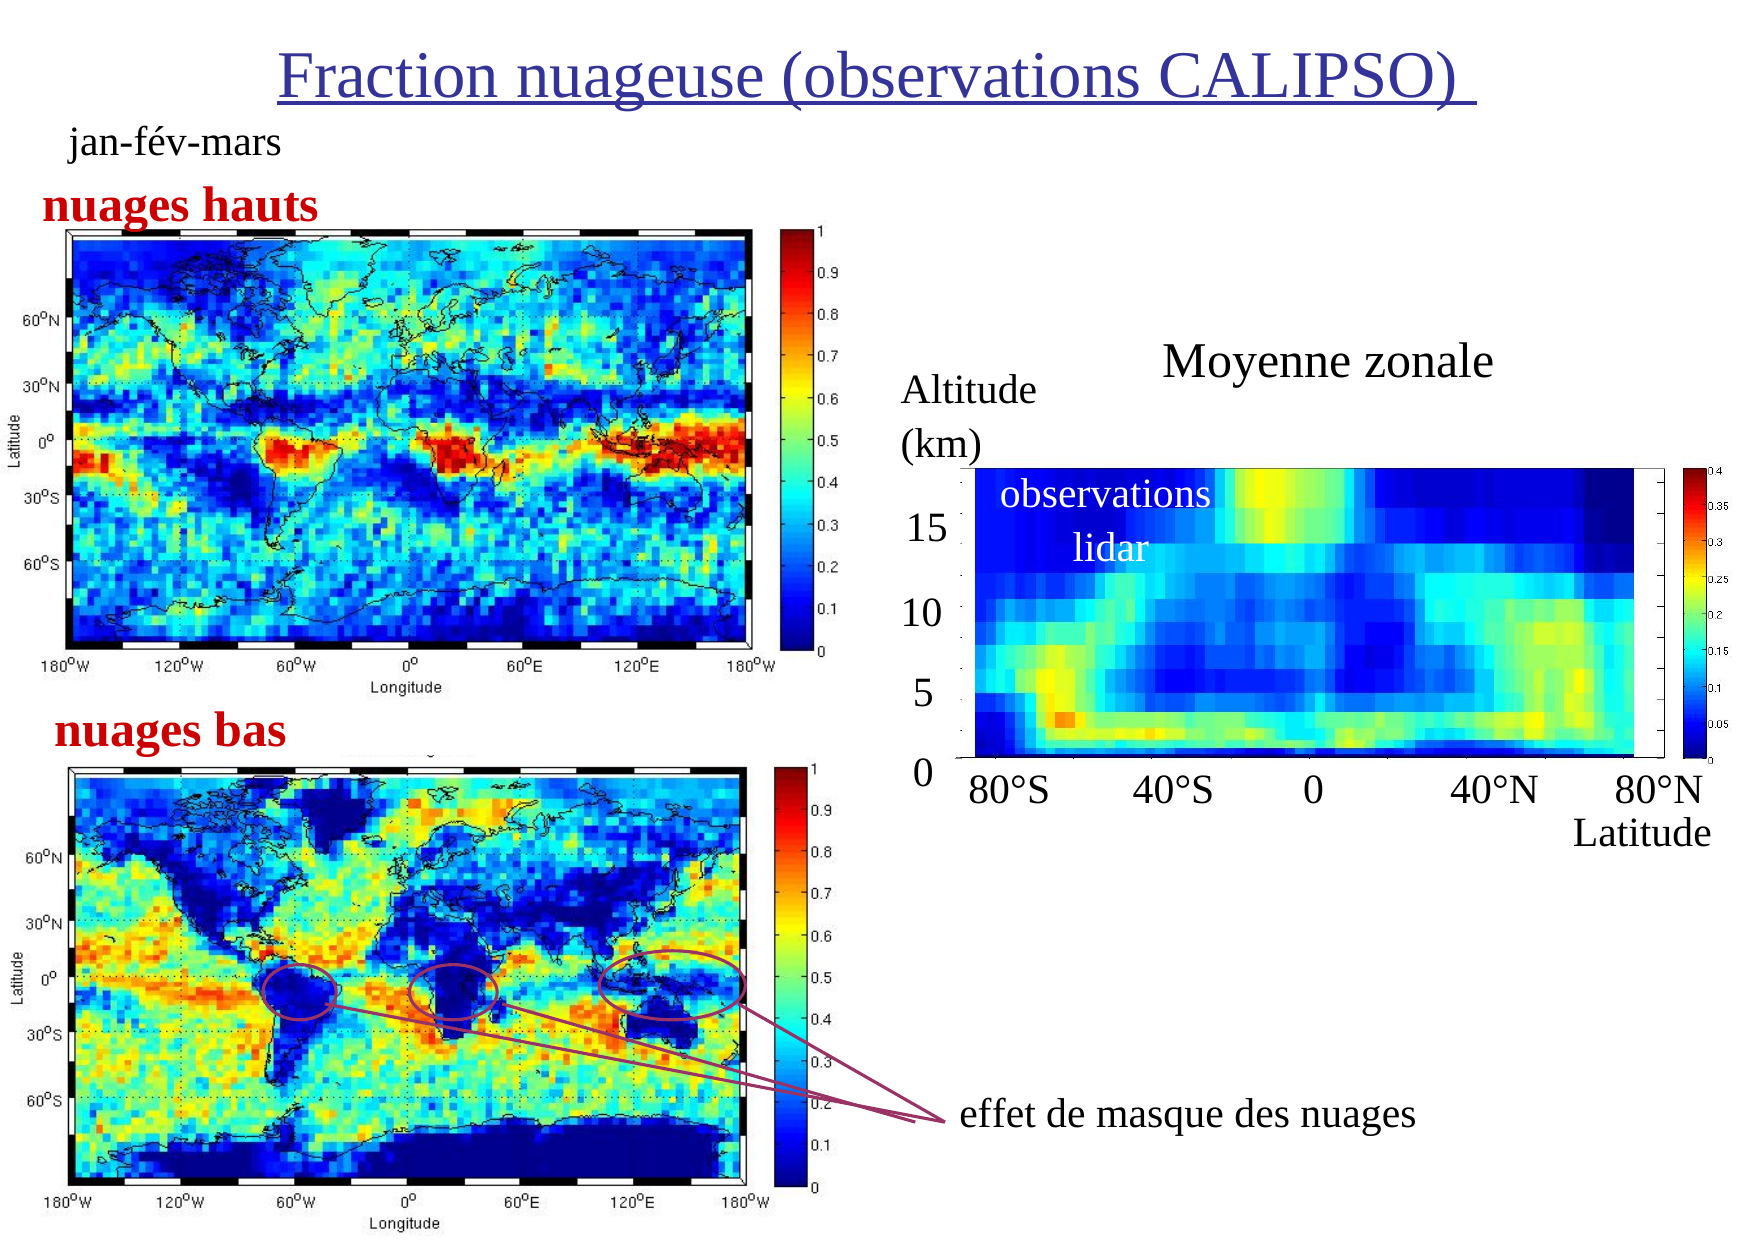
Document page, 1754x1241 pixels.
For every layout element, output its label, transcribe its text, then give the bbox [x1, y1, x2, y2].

text_box observations lidar [985, 469, 1197, 563]
picture [946, 442, 1742, 796]
text_box 0 [1282, 762, 1346, 809]
title Fraction nuageuse (observations CALIPSO) [0, 0, 1754, 139]
text_box [1677, 775, 1743, 805]
picture [1680, 779, 1692, 796]
picture [0, 755, 848, 1241]
text_box 0 [898, 749, 946, 788]
picture [265, 967, 334, 1018]
text_box Altitude (km) [885, 389, 1086, 436]
text_box [910, 442, 961, 758]
text_box 15 [931, 517, 939, 525]
text_box 40°N [1435, 762, 1510, 809]
picture [601, 953, 743, 1018]
text_box 15 [891, 504, 939, 543]
picture [0, 220, 848, 705]
text_box nuages bas [40, 690, 582, 760]
text_box [898, 762, 1599, 842]
text_box jan-fév-mars [29, 110, 322, 165]
text_box 40°S [1117, 762, 1193, 809]
text_box 5 [898, 669, 946, 708]
text_box Moyenne zonale [974, 307, 1684, 392]
text_box 80°N [1599, 762, 1677, 809]
text_box nuages hauts [28, 165, 570, 235]
text_box effet de masque des nuages [944, 1074, 1579, 1172]
text_box 80°S [953, 762, 1029, 809]
text_box Latitude [1542, 805, 1743, 852]
text_box 10 [885, 589, 949, 628]
